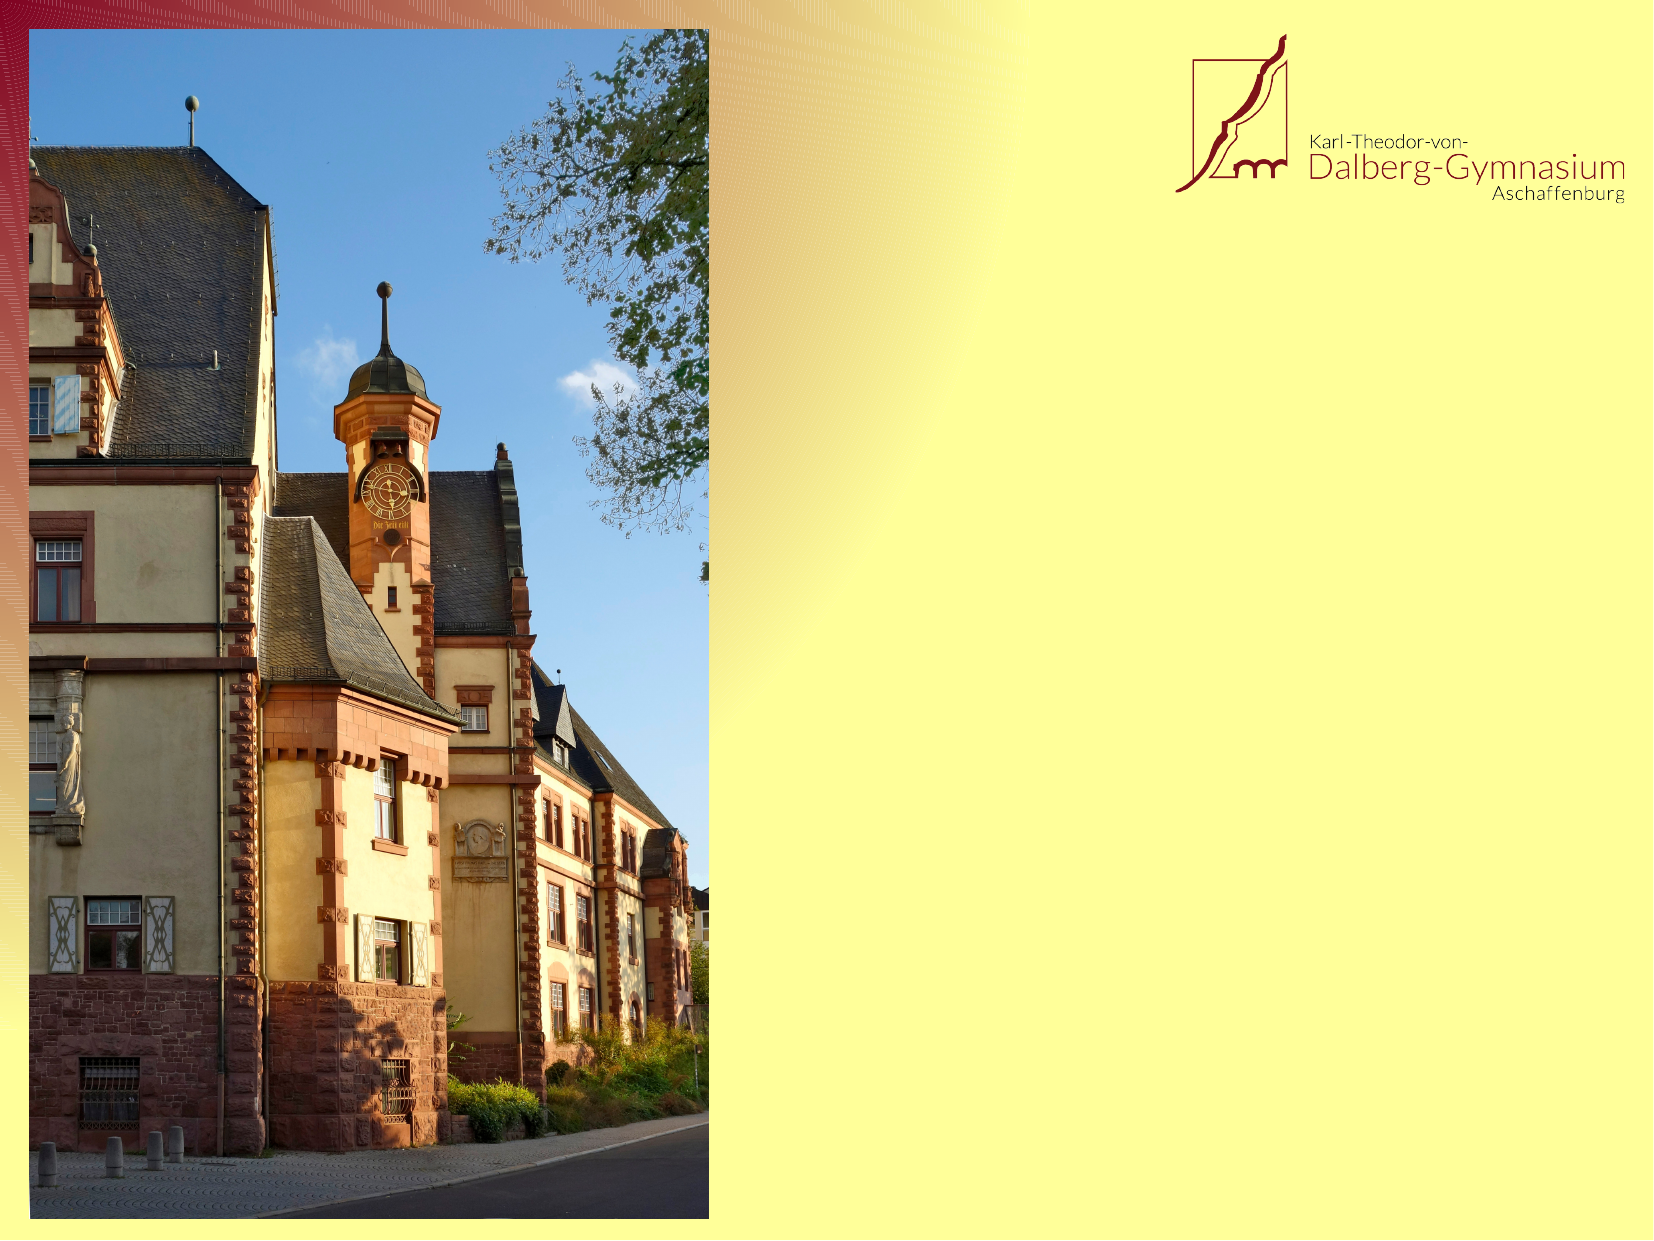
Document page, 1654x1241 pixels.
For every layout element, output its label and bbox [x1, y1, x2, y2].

picture [29, 29, 709, 1219]
picture [1174, 29, 1625, 207]
